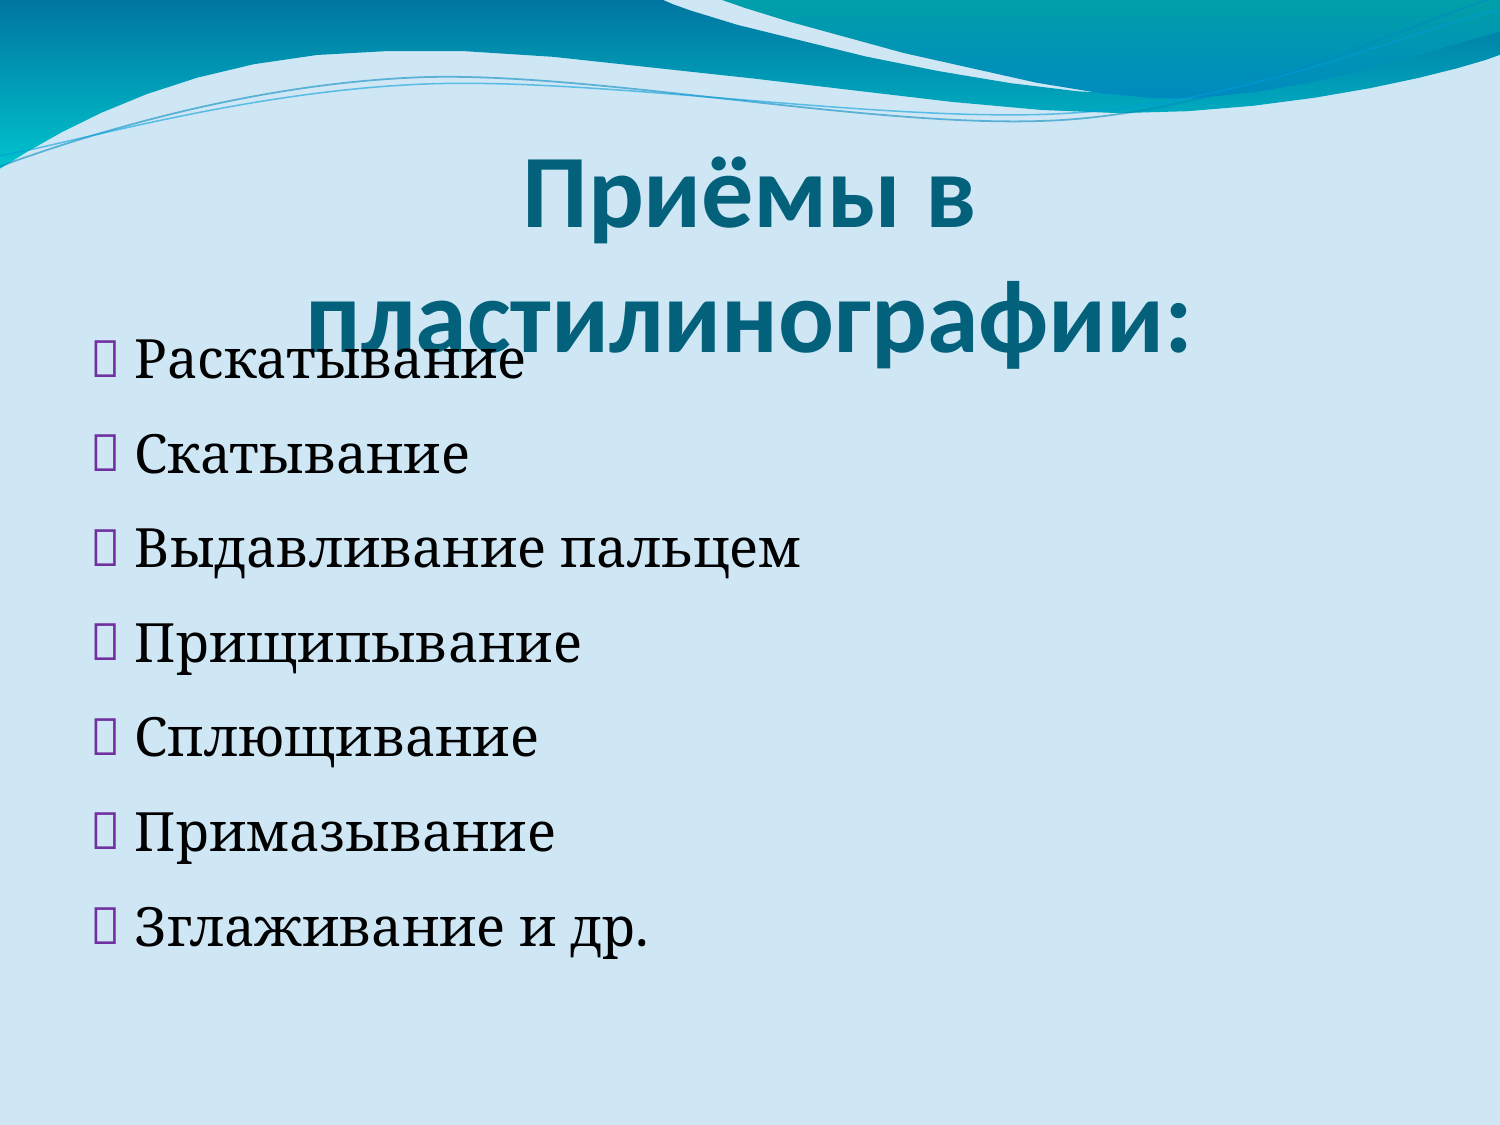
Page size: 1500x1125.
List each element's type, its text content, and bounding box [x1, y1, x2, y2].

list Раскатывание Скатывание Выдавливание пальцем Прищипывание Сплющивание Примазывание Зглаживание и др. [75, 317, 1425, 1038]
title Приёмы в пластилинографии: [75, 115, 1425, 303]
